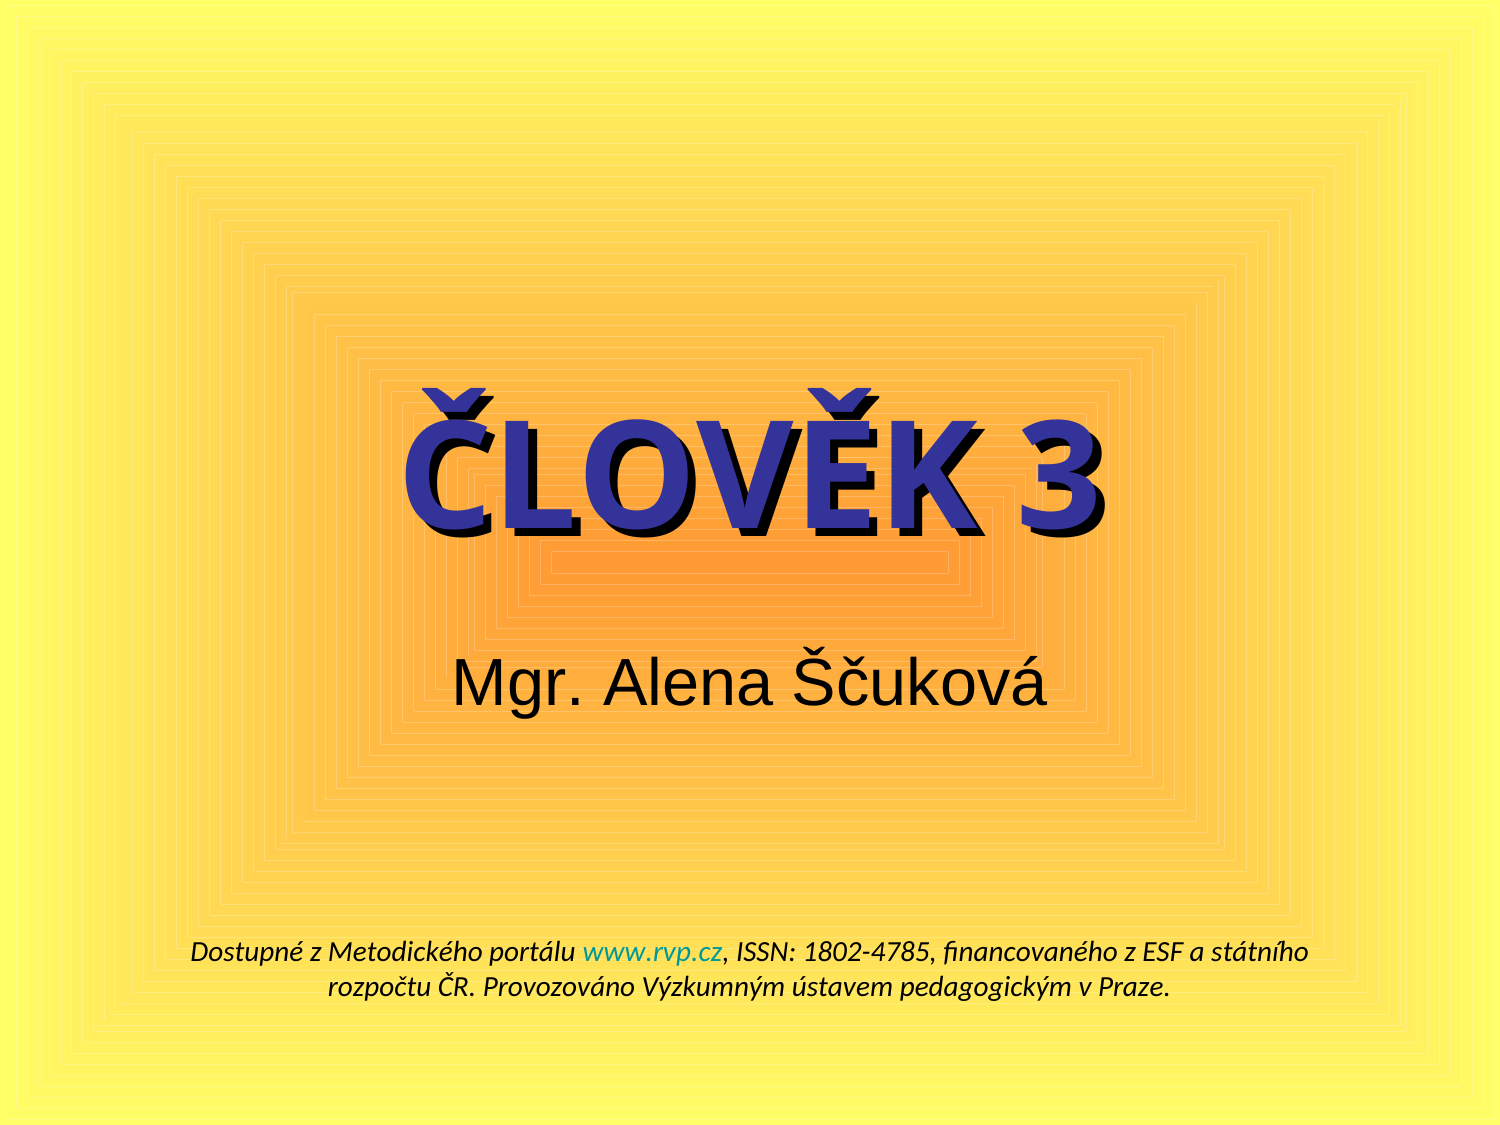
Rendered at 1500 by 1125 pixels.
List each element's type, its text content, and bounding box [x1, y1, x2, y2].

text_box Dostupné z Metodického portálu www.rvp.cz, ISSN: 1802-4785, financovaného z ESF a státního rozpočtu ČR. Provozováno Výzkumným ústavem pedagogickým v Praze. [162, 924, 1338, 1111]
text_box Mgr. Alena Ščuková [225, 637, 1276, 776]
title ČLOVĚK 3 [112, 349, 1388, 591]
